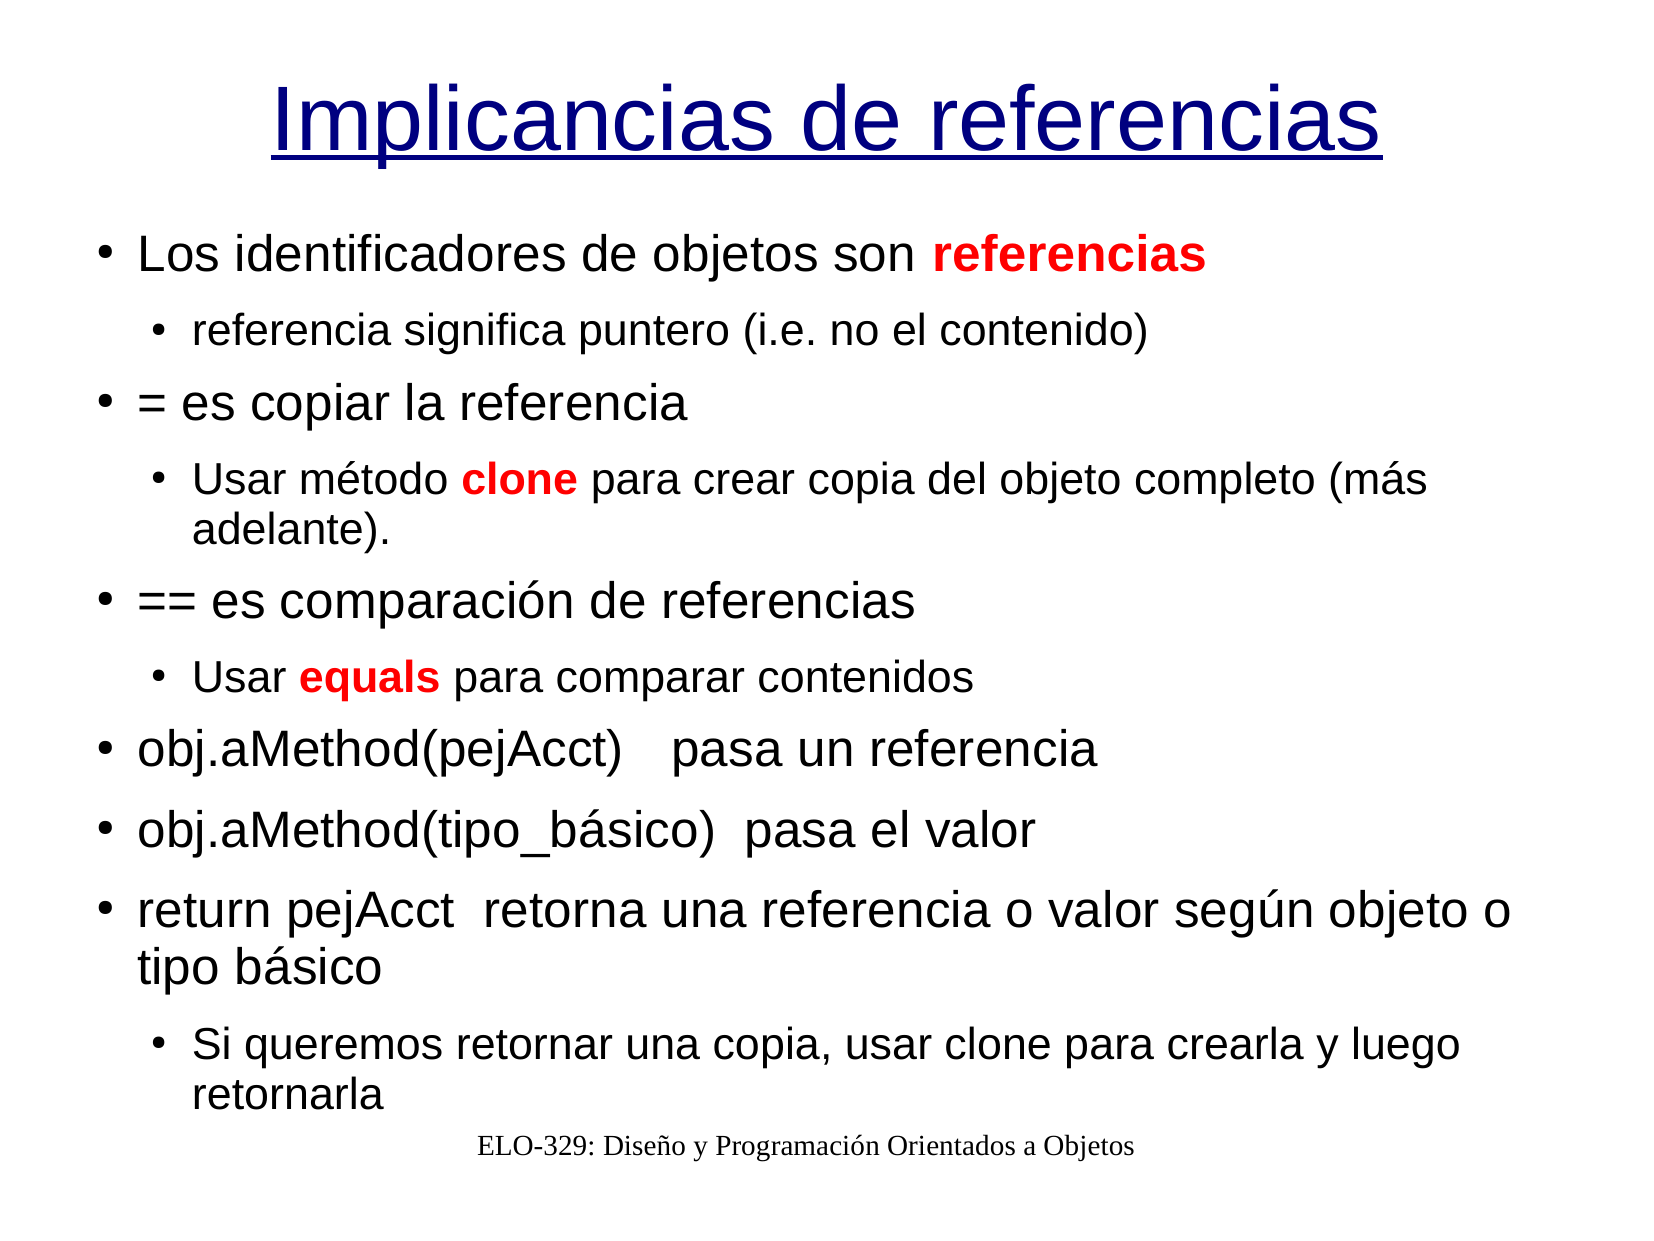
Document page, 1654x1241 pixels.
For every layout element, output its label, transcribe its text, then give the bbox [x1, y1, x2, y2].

list Los identificadores de objetos son referencias referencia significa puntero (i.e. no el contenido) = es copiar la referencia Usar método clone para crear copia del objeto completo (más adelante). == es comparación de referencias Usar equals para comparar contenidos obj.aMethod(pejAcct) pasa un referencia obj.aMethod(tipo_básico) pasa el valor return pejAcct retorna una referencia o valor según objeto o tipo básico Si queremos retornar una copia, usar clone para crearla y luego retornarla [82, 225, 1571, 1126]
title Implicancias de referencias [82, 56, 1571, 181]
